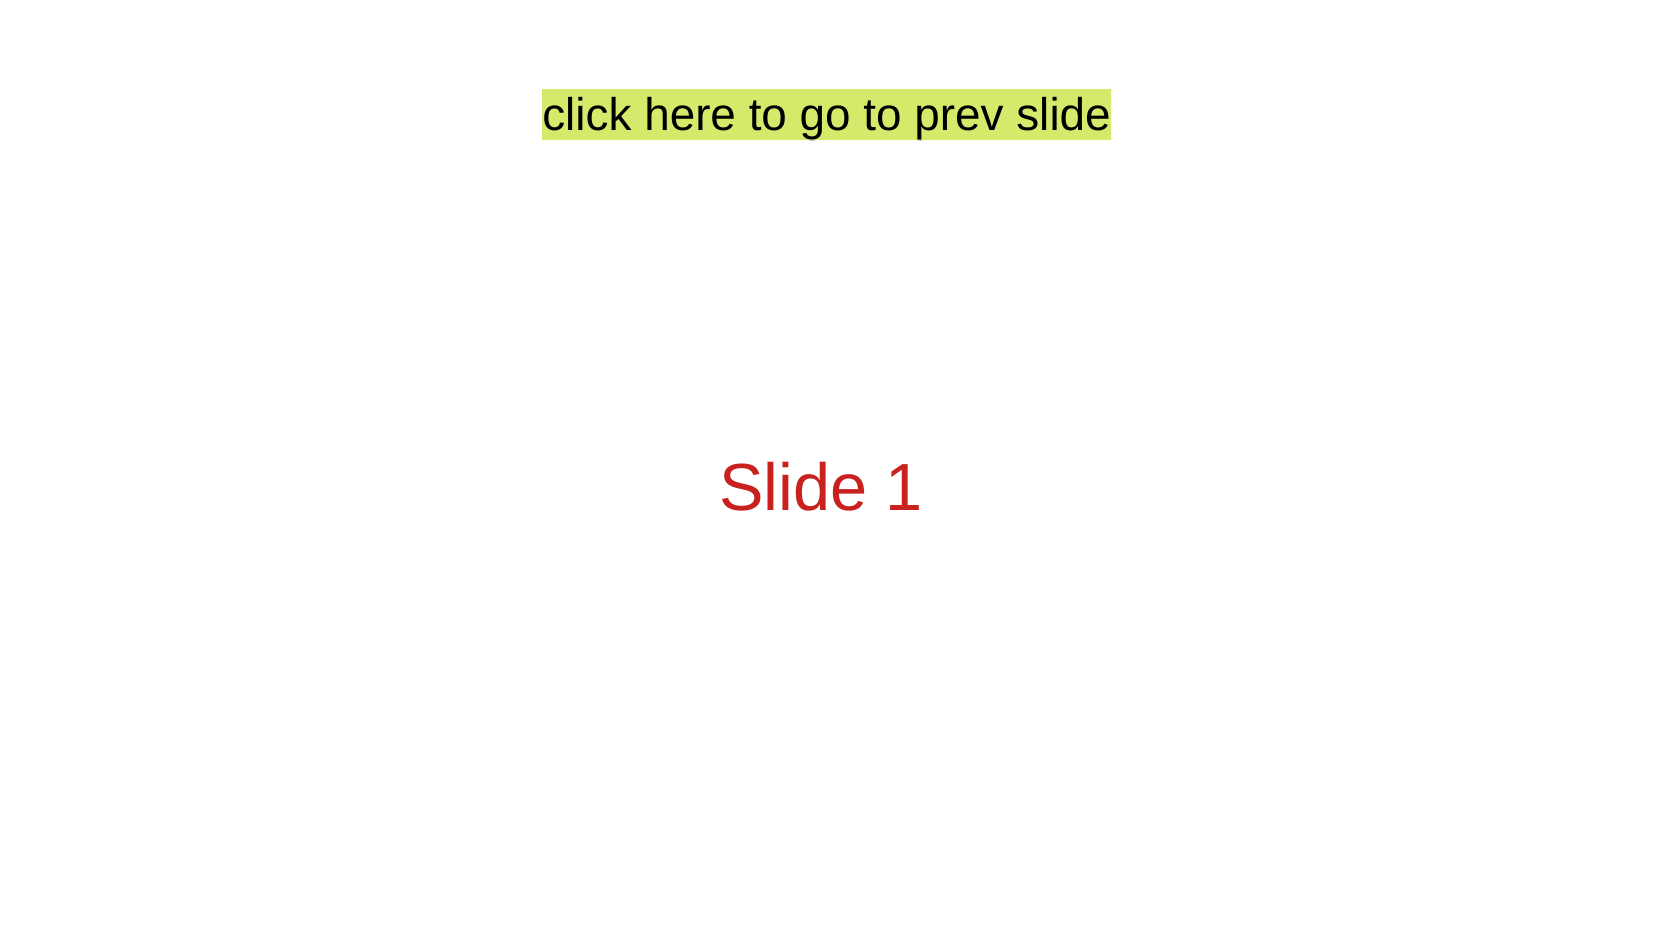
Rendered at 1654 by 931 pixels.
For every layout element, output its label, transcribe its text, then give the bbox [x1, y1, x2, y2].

title click here to go to prev slide [82, 37, 1571, 193]
subtitle Slide 1 [76, 217, 1565, 758]
